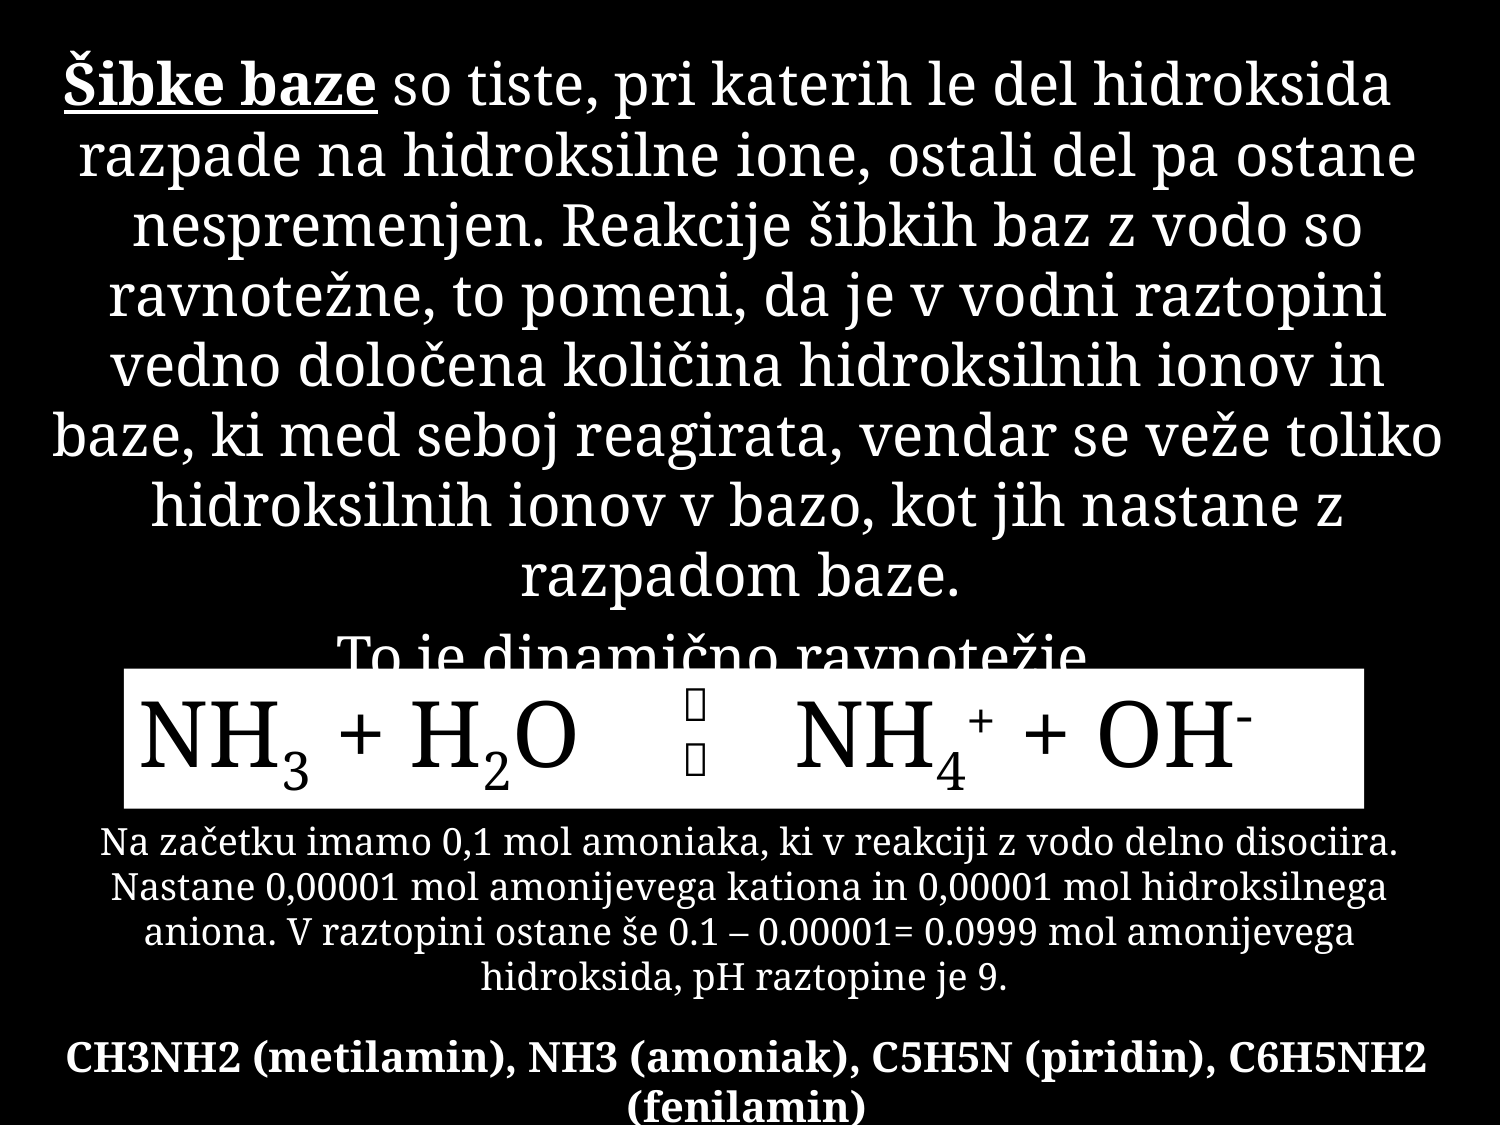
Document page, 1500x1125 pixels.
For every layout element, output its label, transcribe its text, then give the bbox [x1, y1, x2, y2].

text_box NH3 + H2O NH4+ + OH- [123, 668, 1365, 809]
text_box CH3NH2 (metilamin), NH3 (amoniak), C5H5N (piridin), C6H5NH2 (fenilamin) [0, 1023, 1500, 1125]
text_box Na začetku imamo 0,1 mol amoniaka, ki v reakciji z vodo delno disociira. Nastane 0,00001 mol amonijevega kationa in 0,00001 mol hidroksilnega aniona. V raztopini ostane še 0.1 – 0.00001= 0.0999 mol amonijevega hidroksida, pH raztopine je 9. [41, 810, 1459, 1006]
list Šibke baze so tiste, pri katerih le del hidroksida razpade na hidroksilne ione, ostali del pa ostane nespremenjen. Reakcije šibkih baz z vodo so ravnotežne, to pomeni, da je v vodni raztopini vedno določena količina hidroksilnih ionov in baze, ki med seboj reagirata, vendar se veže toliko hidroksilnih ionov v bazo, kot jih nastane z razpadom baze. To je dinamično ravnotežje. [0, 31, 1471, 1023]
text_box   [667, 668, 774, 794]
